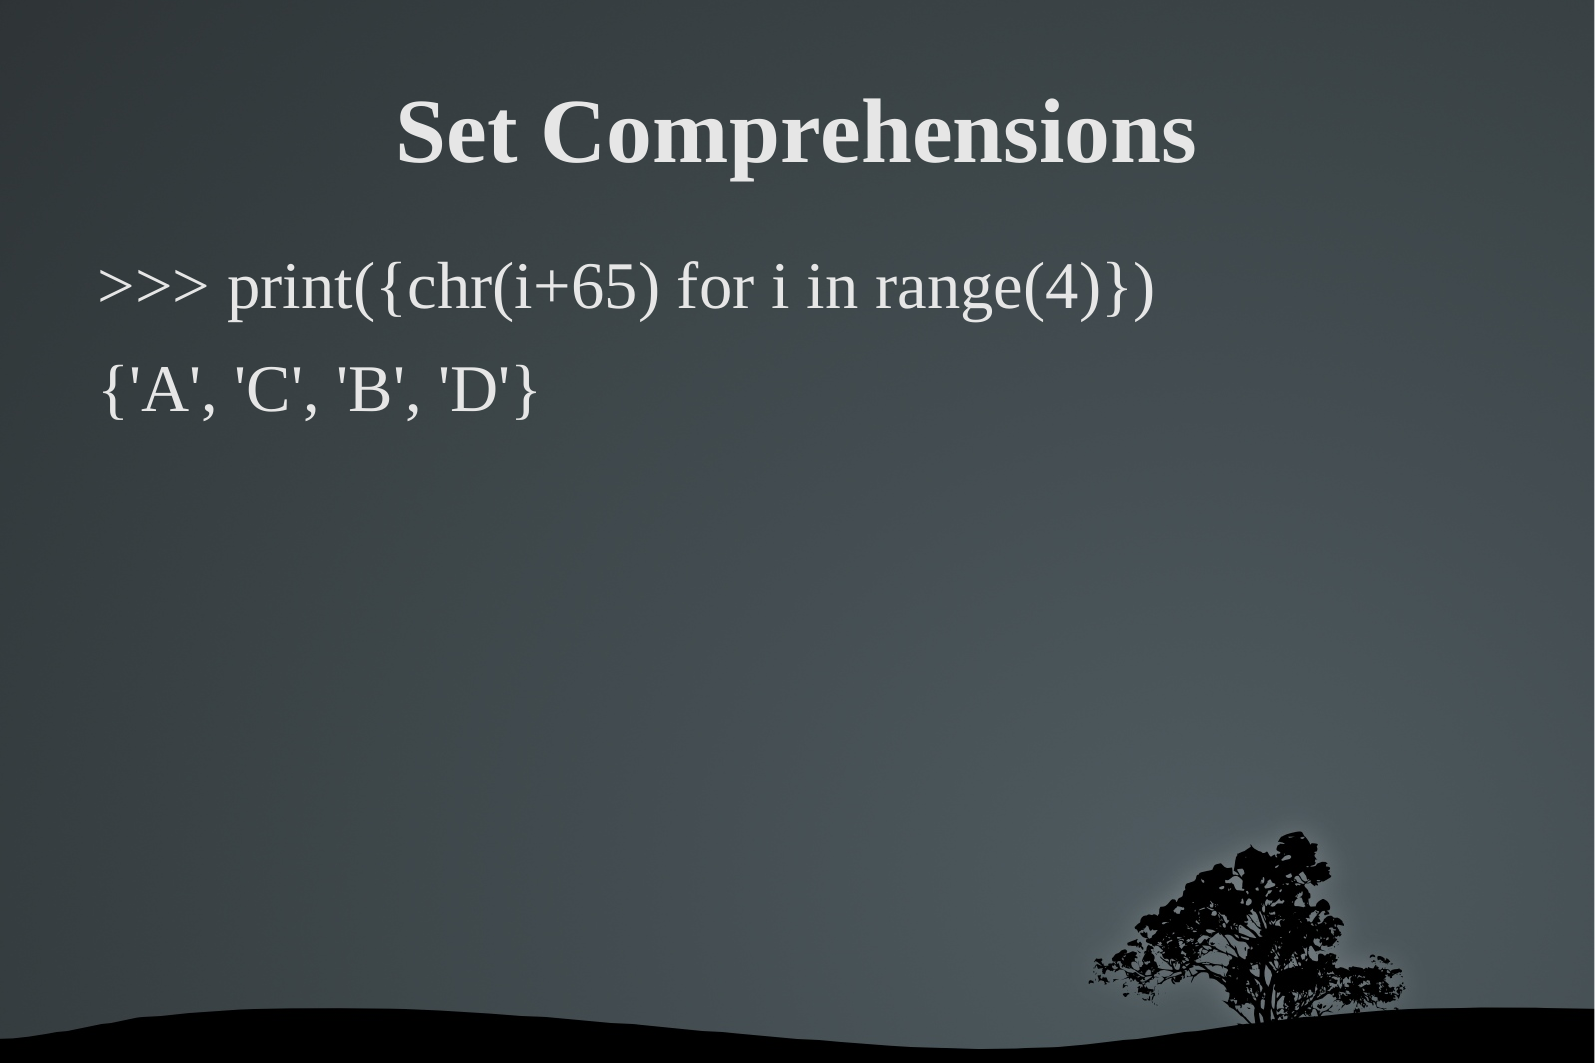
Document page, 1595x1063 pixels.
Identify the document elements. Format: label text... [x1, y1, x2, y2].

picture [0, 0, 1595, 1063]
list >>> print({chr(i+65) for i in range(4)}) {'A', 'C', 'B', 'D'} [79, 248, 1515, 936]
title Set Comprehensions [79, 49, 1515, 213]
